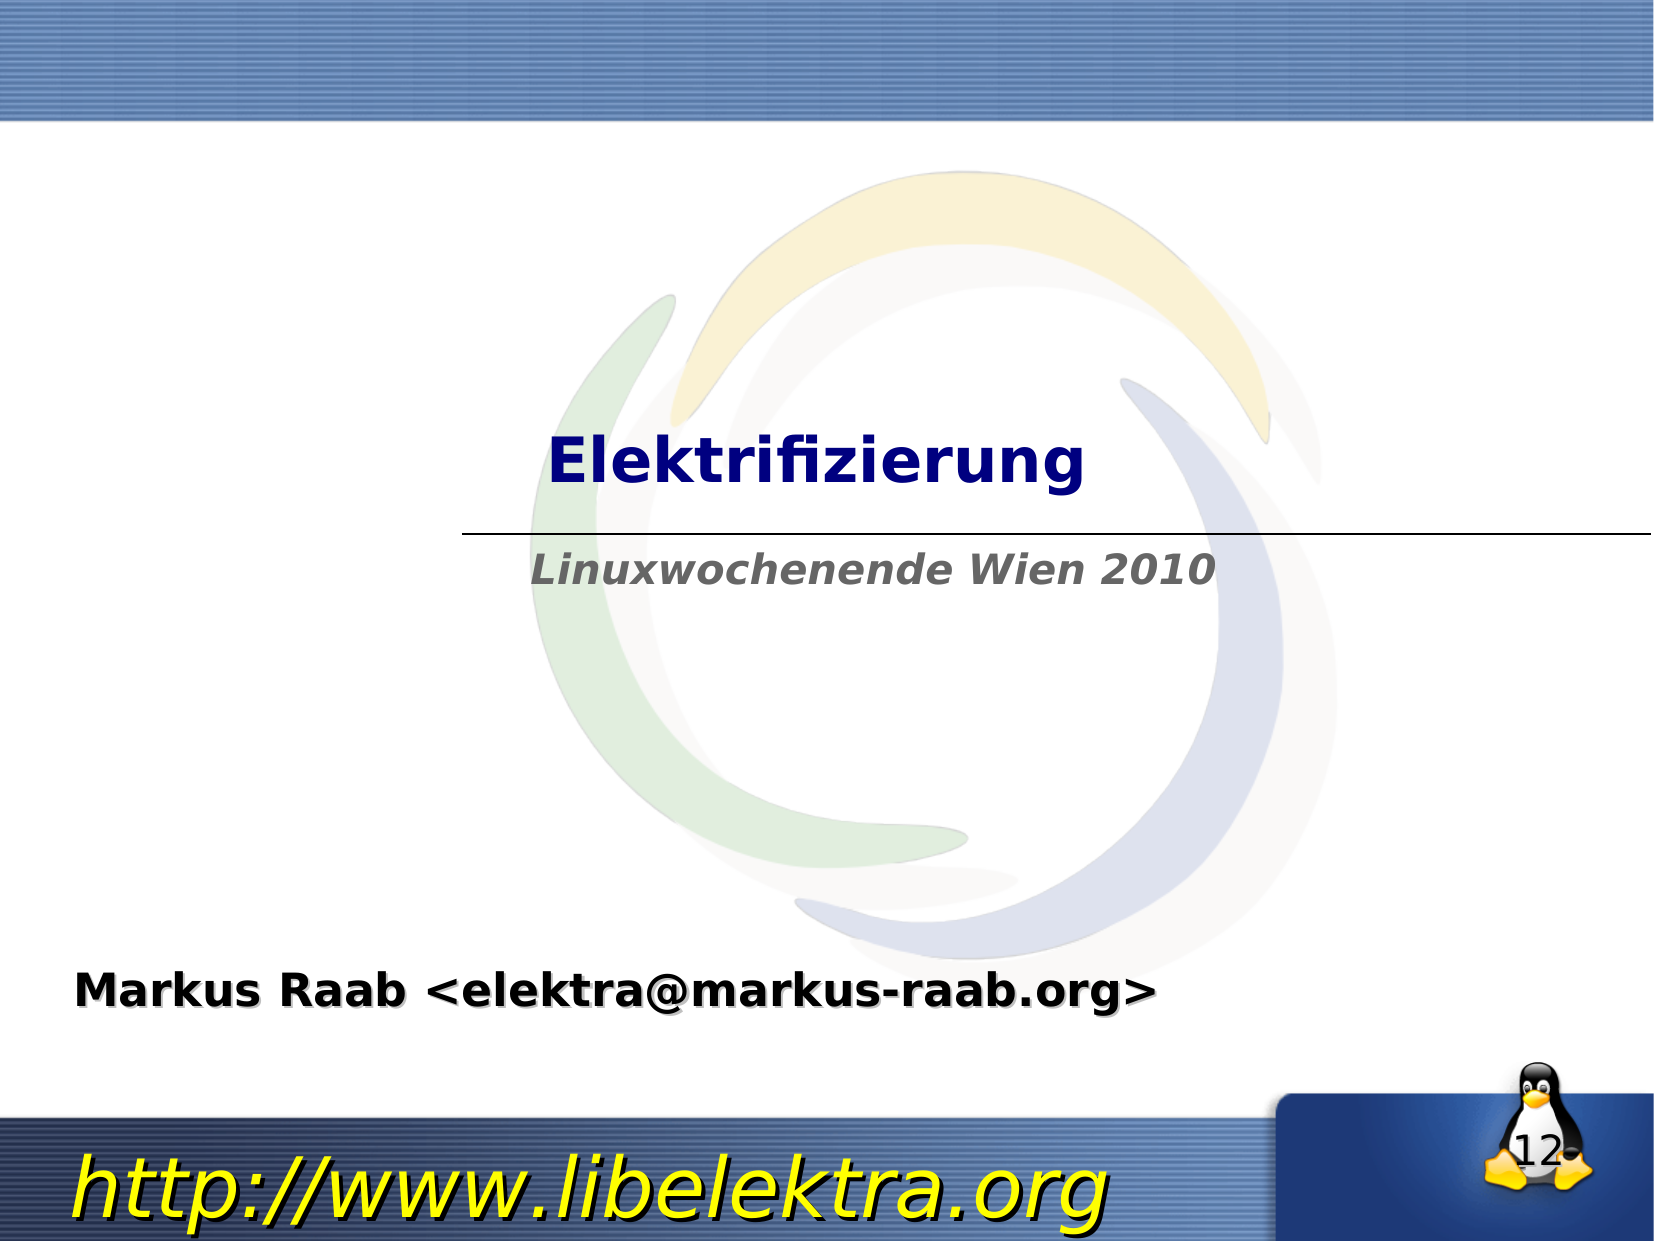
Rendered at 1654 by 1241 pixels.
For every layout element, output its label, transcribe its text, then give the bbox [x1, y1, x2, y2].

text_box Elektrifizierung [531, 413, 1434, 511]
picture [0, 1061, 1654, 1241]
text_box <Nummer> [1454, 1122, 1565, 1178]
text_box Markus Raab <elektra@markus-raab.org> [58, 953, 1481, 1030]
picture [481, 535, 1374, 953]
text_box Linuxwochenende Wien 2010 [515, 538, 1448, 685]
picture [0, 0, 1654, 533]
